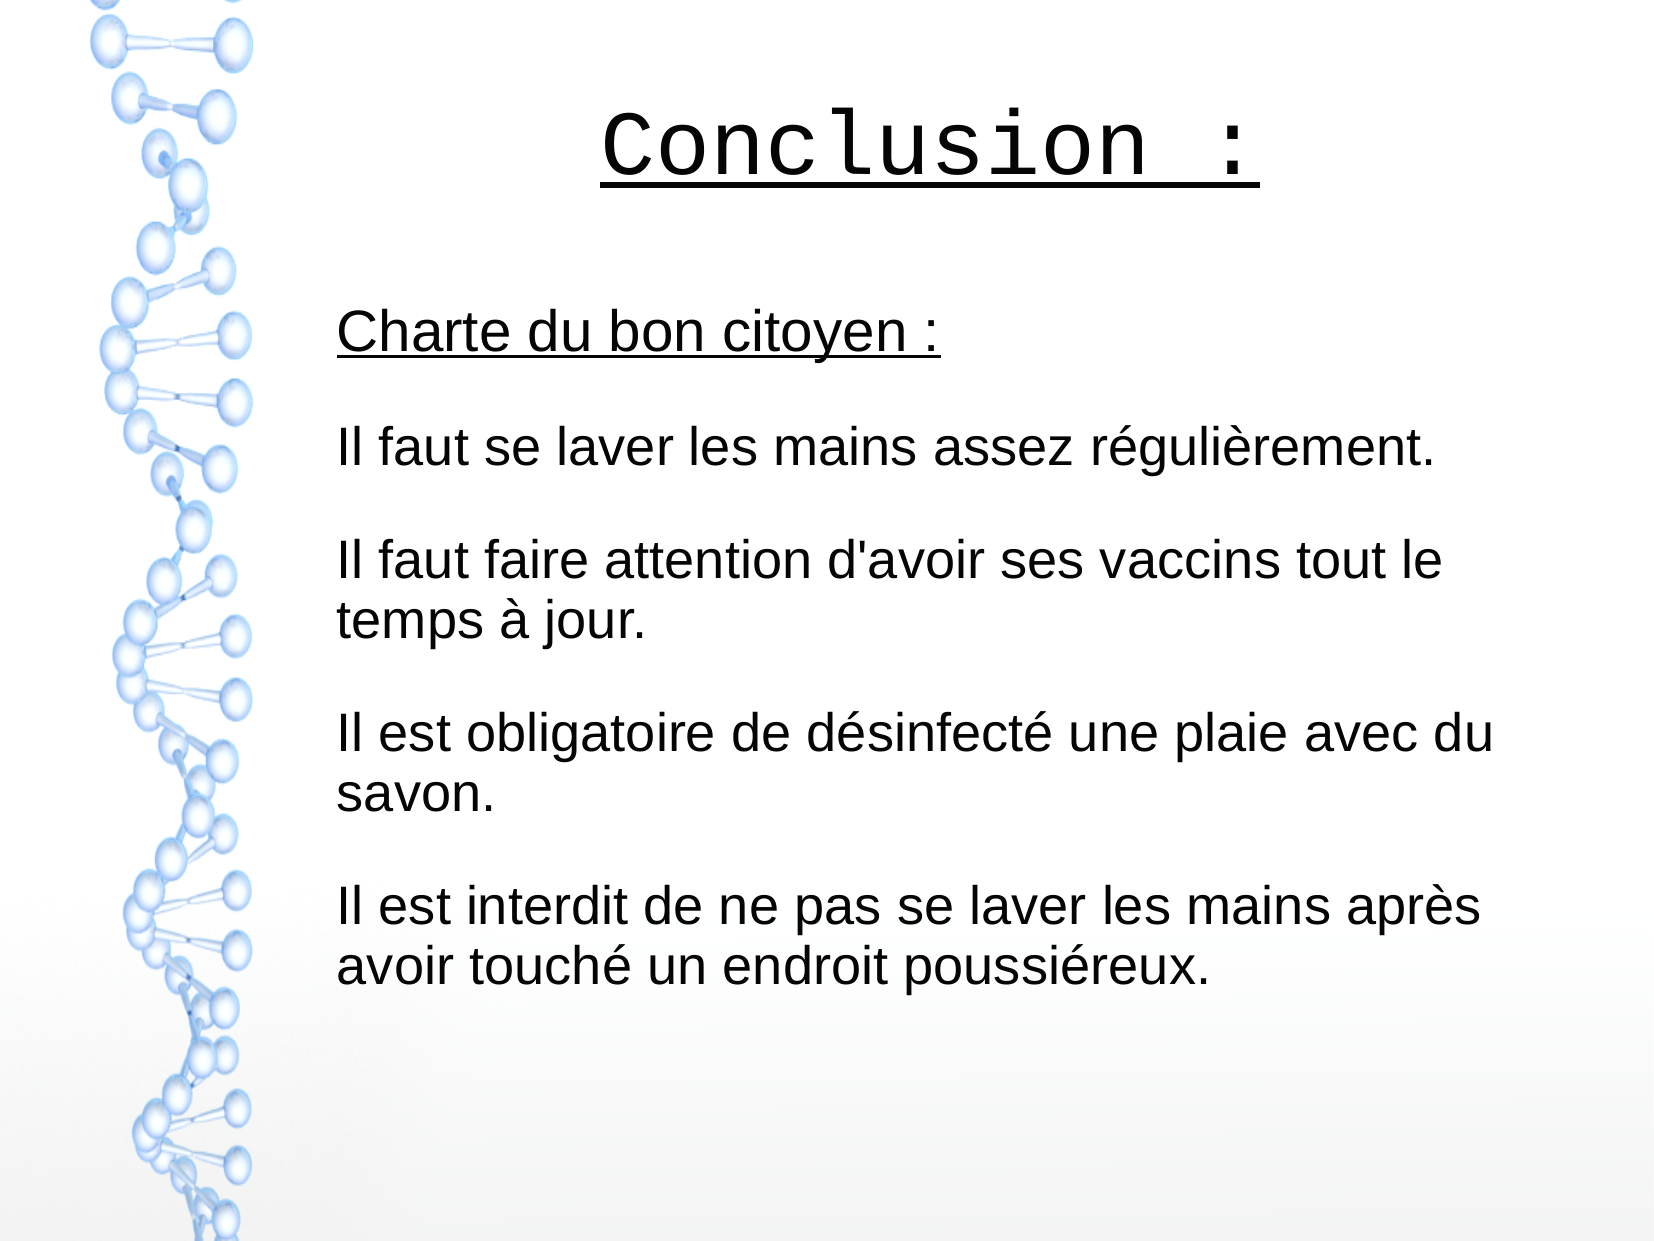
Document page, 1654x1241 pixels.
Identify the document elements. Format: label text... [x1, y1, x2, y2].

list Charte du bon citoyen : Il faut se laver les mains assez régulièrement. Il faut faire attention d'avoir ses vaccins tout le temps à jour. Il est obligatoire de désinfecté une plaie avec du savon. Il est interdit de ne pas se laver les mains après avoir touché un endroit poussiéreux. [265, 299, 1595, 1019]
title Conclusion : [265, 47, 1595, 252]
picture [0, 0, 1654, 1241]
